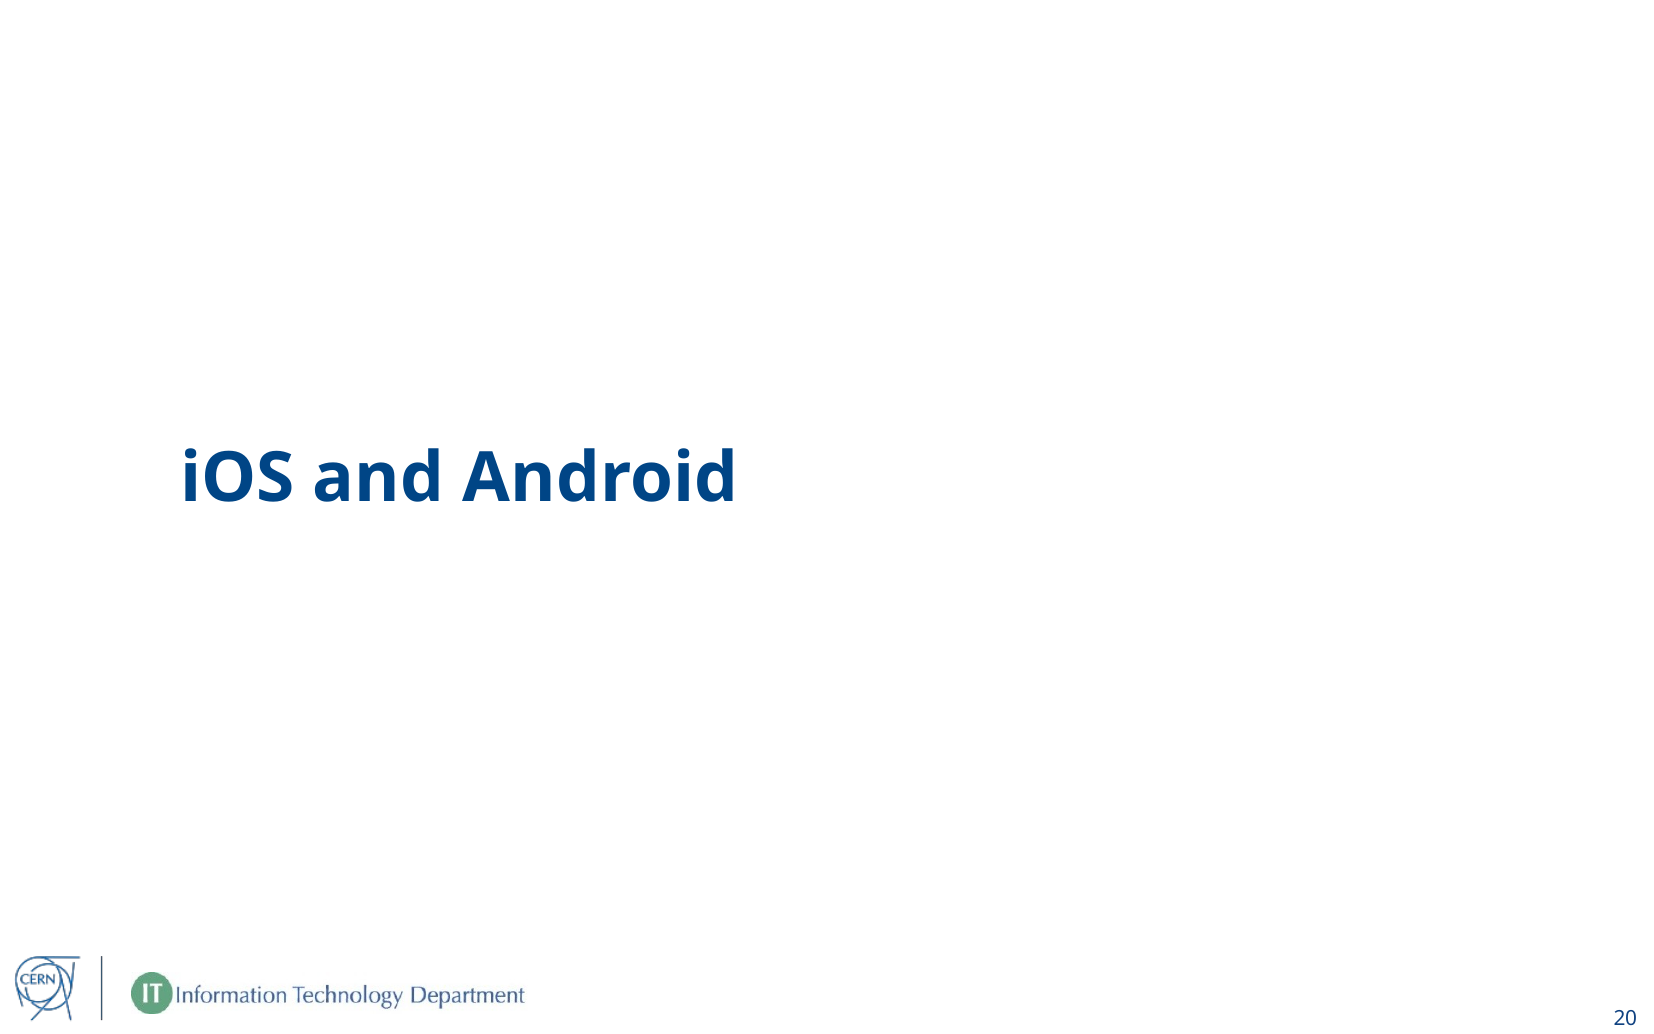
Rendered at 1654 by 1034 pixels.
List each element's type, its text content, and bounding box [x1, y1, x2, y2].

picture [17, 985, 59, 1001]
picture [131, 972, 774, 1014]
title iOS and Android [180, 399, 1029, 550]
picture [16, 985, 64, 1032]
